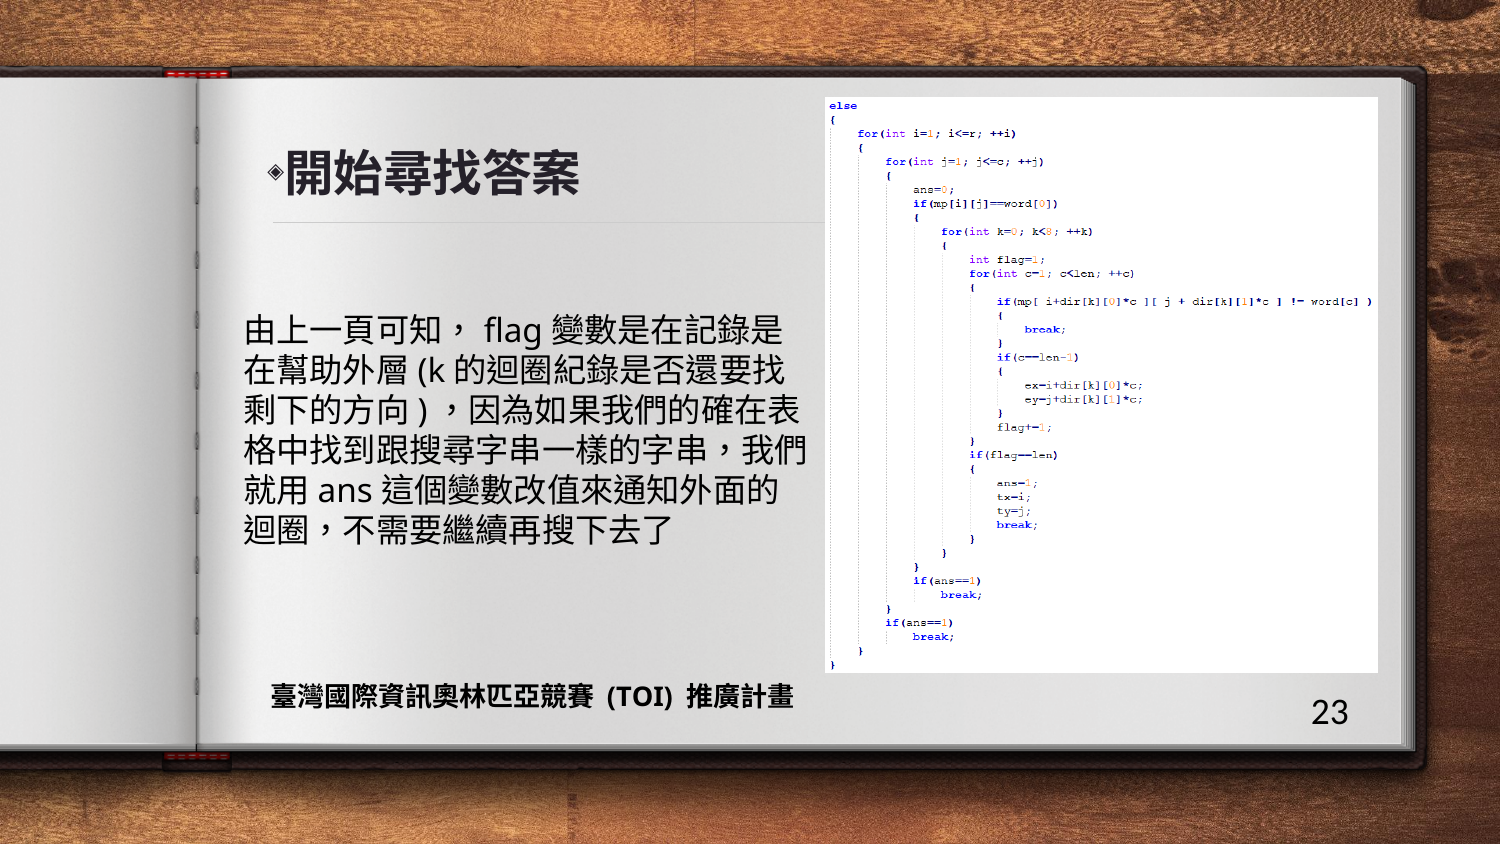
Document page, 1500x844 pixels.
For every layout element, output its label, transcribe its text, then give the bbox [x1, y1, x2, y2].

text_box 由上一頁可知，flag變數是在記錄是在幫助外層(k的迴圈紀錄是否還要找剩下的方向)，因為如果我們的確在表格中找到跟搜尋字串一樣的字串，我們就用ans這個變數改值來通知外面的迴圈，不需要繼續再搜下去了 [228, 301, 825, 560]
picture [825, 97, 1378, 673]
list 開始尋找答案 [252, 126, 825, 216]
text_box 22 [1295, 672, 1386, 737]
